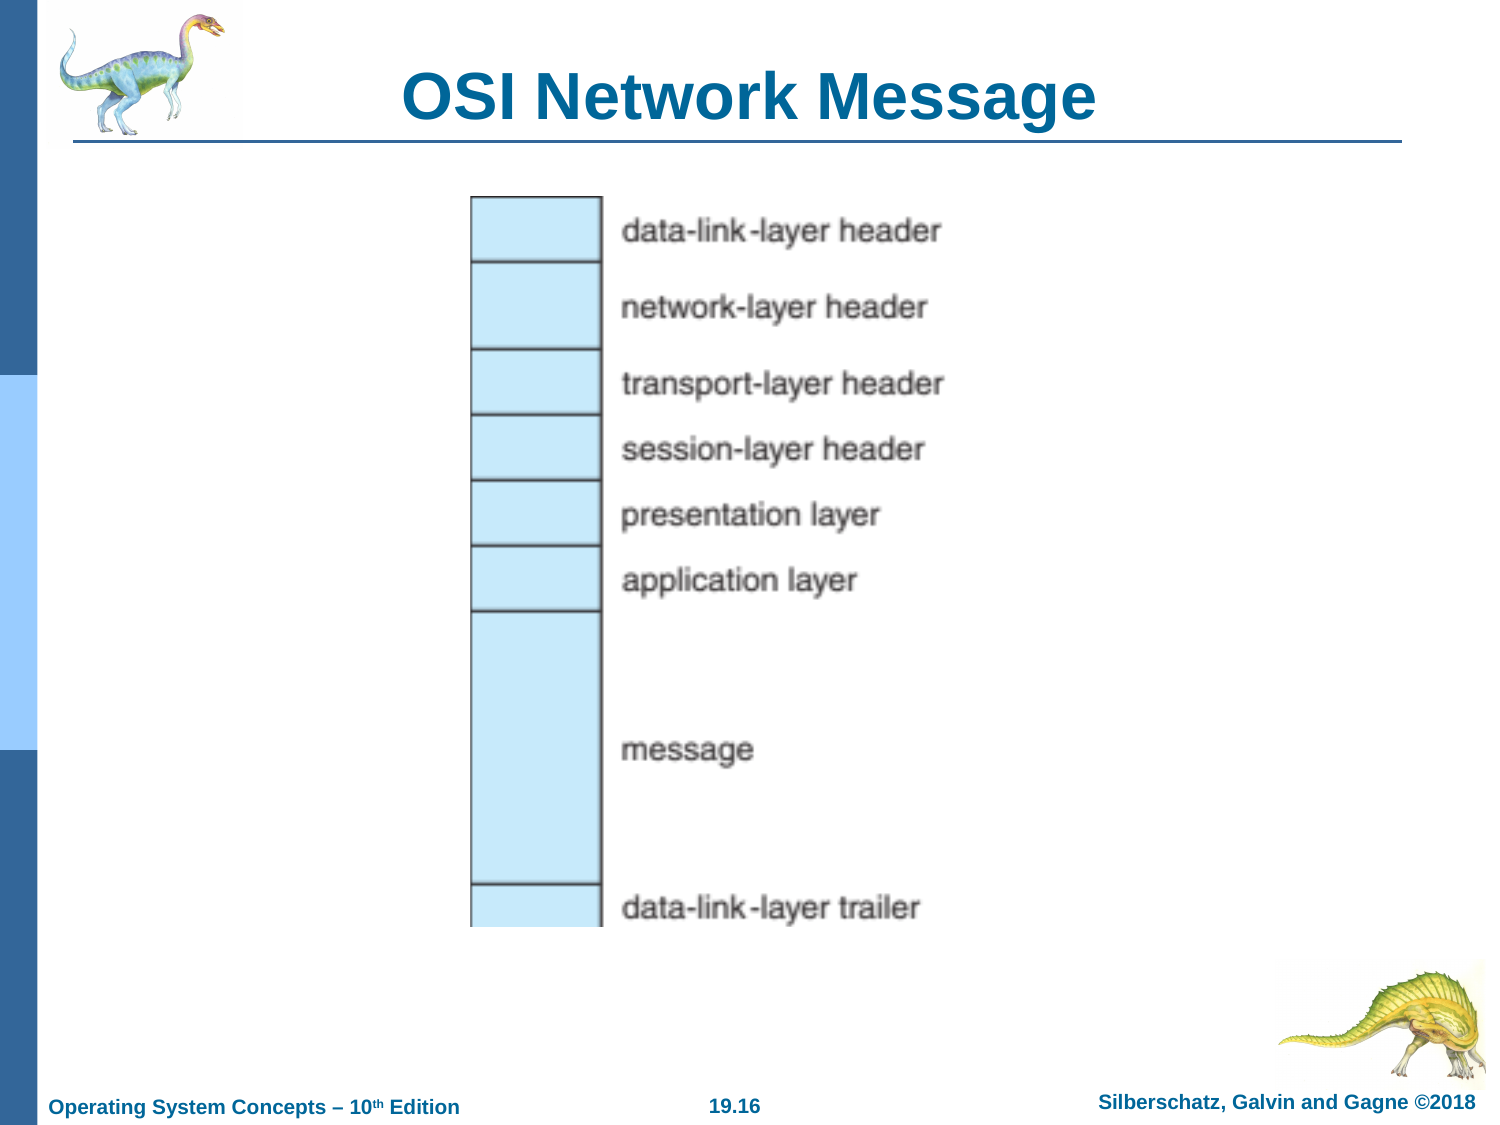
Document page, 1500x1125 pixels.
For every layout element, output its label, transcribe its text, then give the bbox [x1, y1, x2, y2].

title OSI Network Message [75, 45, 1426, 141]
picture [46, 0, 243, 149]
picture [470, 196, 953, 927]
picture [1275, 959, 1486, 1090]
picture [1415, 1094, 1423, 1099]
